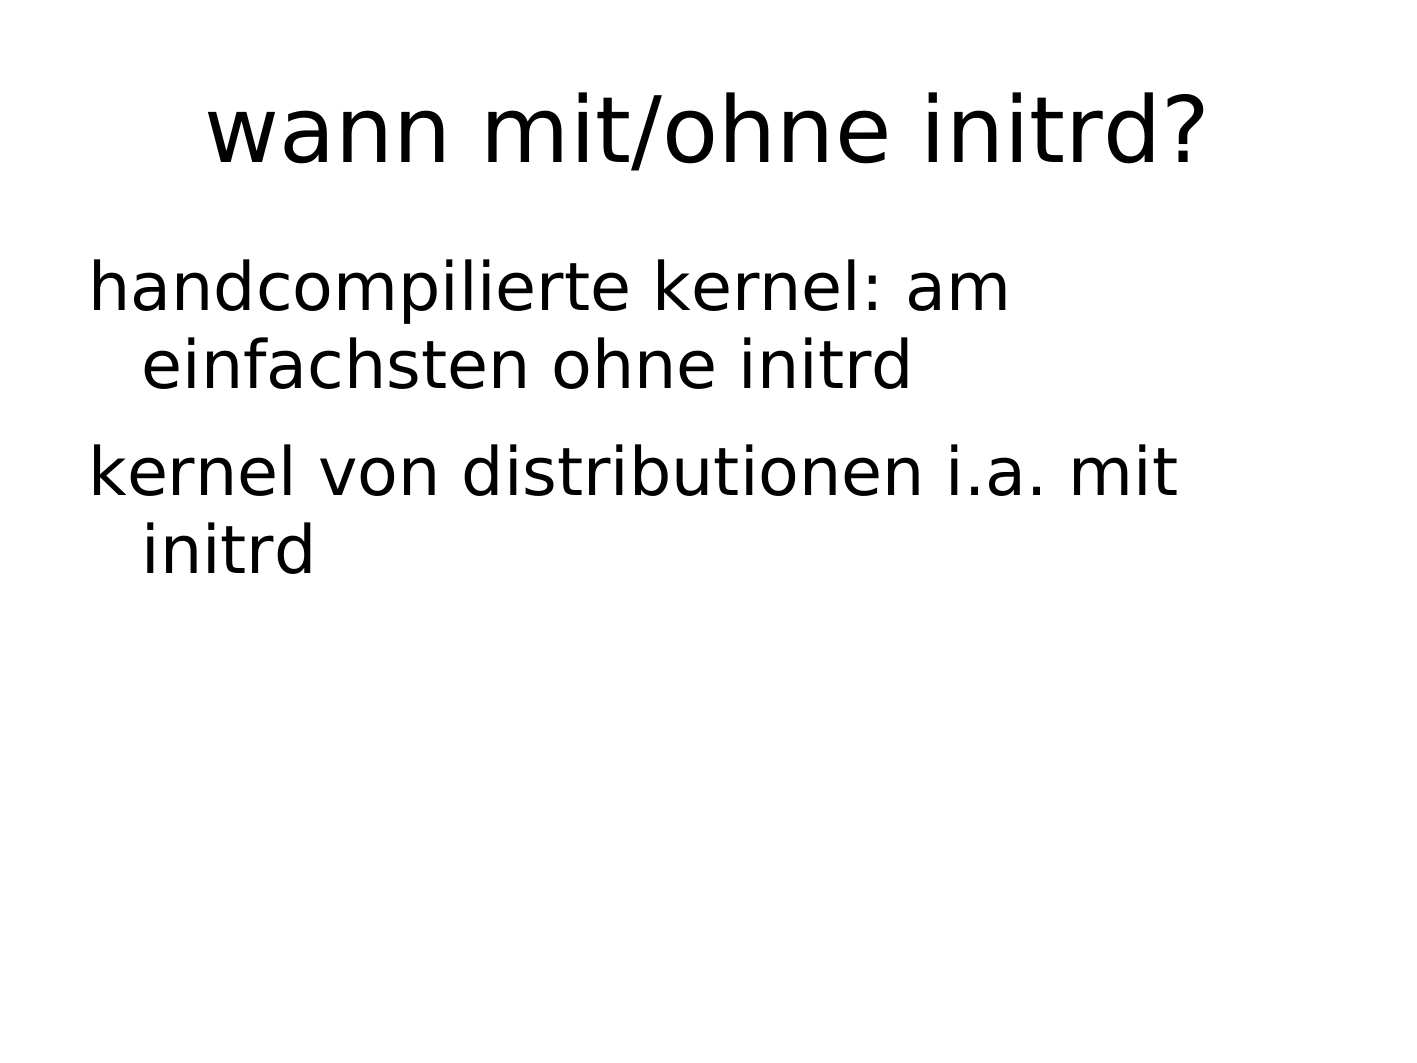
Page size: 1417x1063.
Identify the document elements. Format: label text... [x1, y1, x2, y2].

title wann mit/ohne initrd? [70, 49, 1346, 213]
list handcompilierte kernel: am einfachsten ohne initrd kernel von distributionen i.a. mit initrd [70, 248, 1346, 936]
